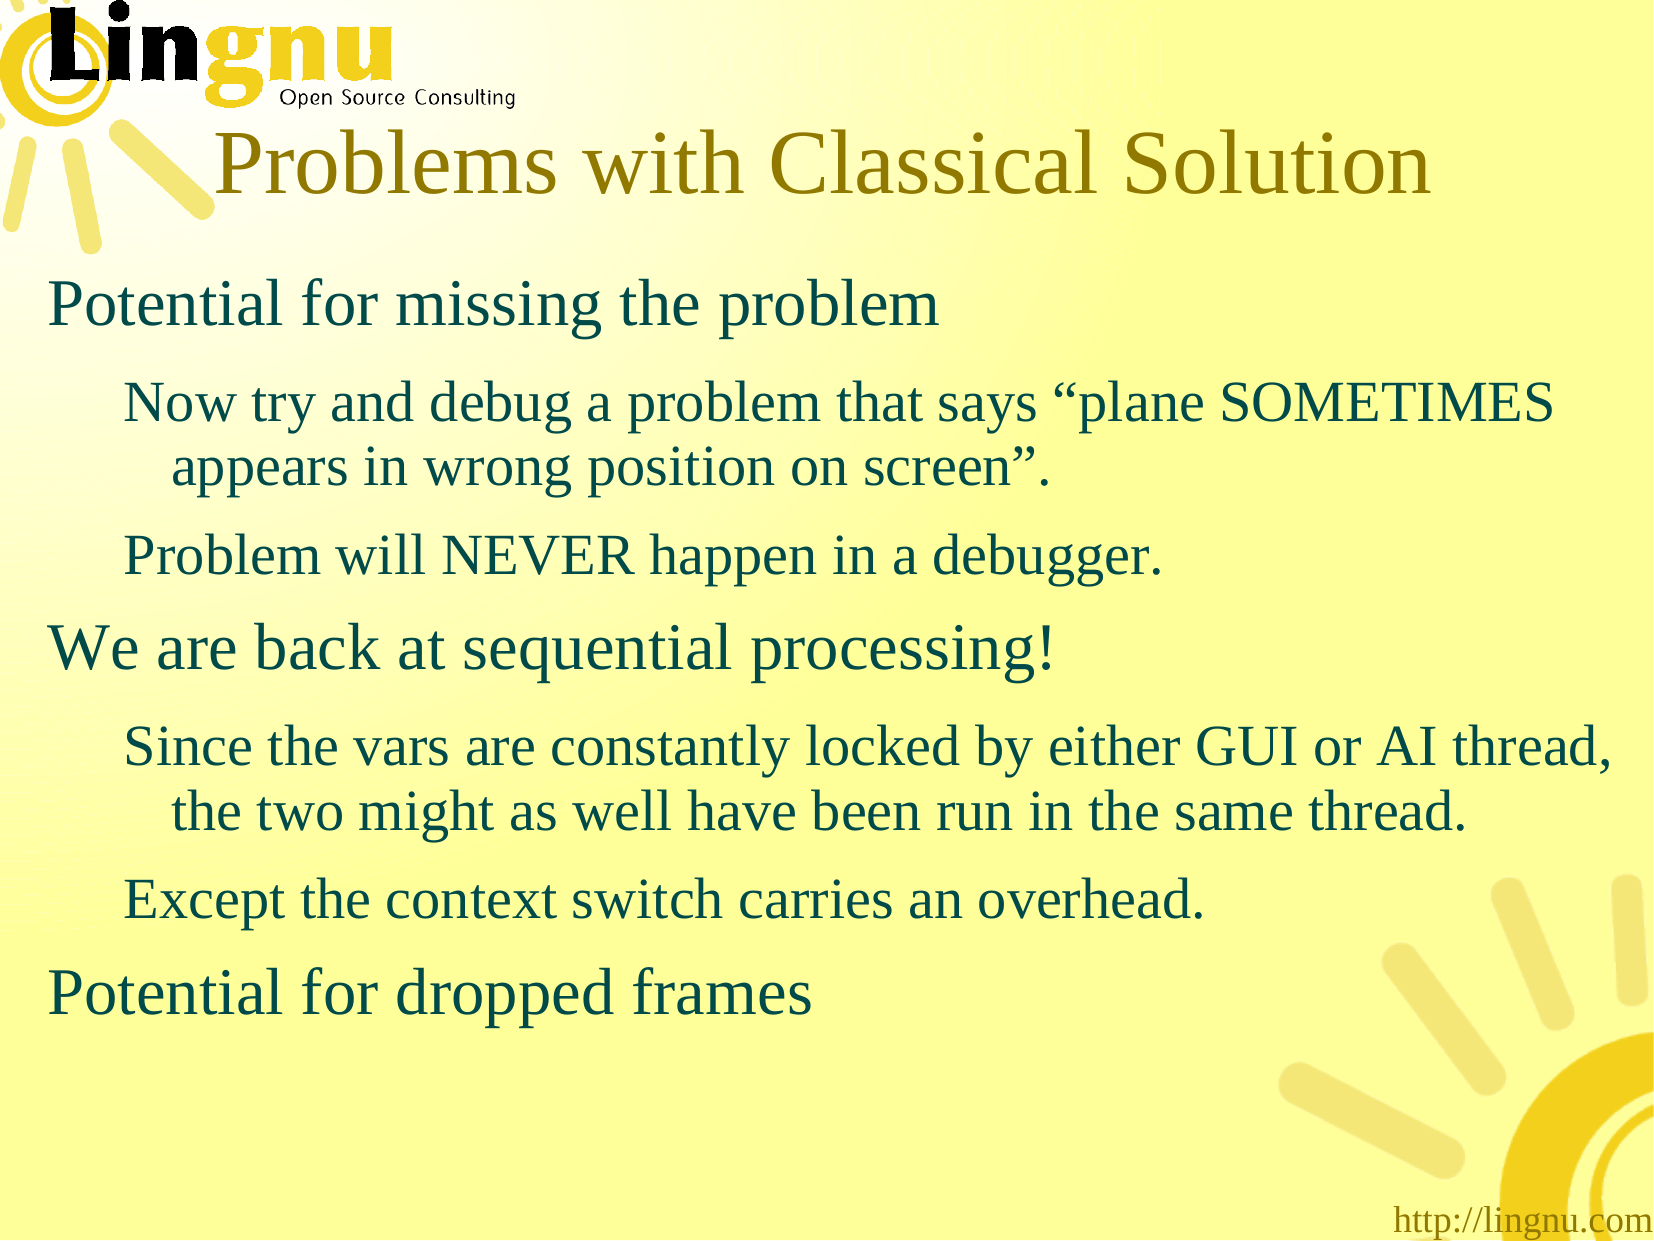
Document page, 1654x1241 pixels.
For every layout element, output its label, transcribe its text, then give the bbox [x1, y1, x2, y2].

list Potential for missing the problem Now try and debug a problem that says “plane SOMETIMES appears in wrong position on screen”. Problem will NEVER happen in a debugger. We are back at sequential processing! Since the vars are constantly locked by either GUI or AI thread, the two might as well have been run in the same thread. Except the context switch carries an overhead. Potential for dropped frames [29, 265, 1625, 1211]
picture [0, 0, 516, 256]
picture [1256, 871, 1654, 1241]
title Problems with Classical Solution [118, 58, 1531, 265]
